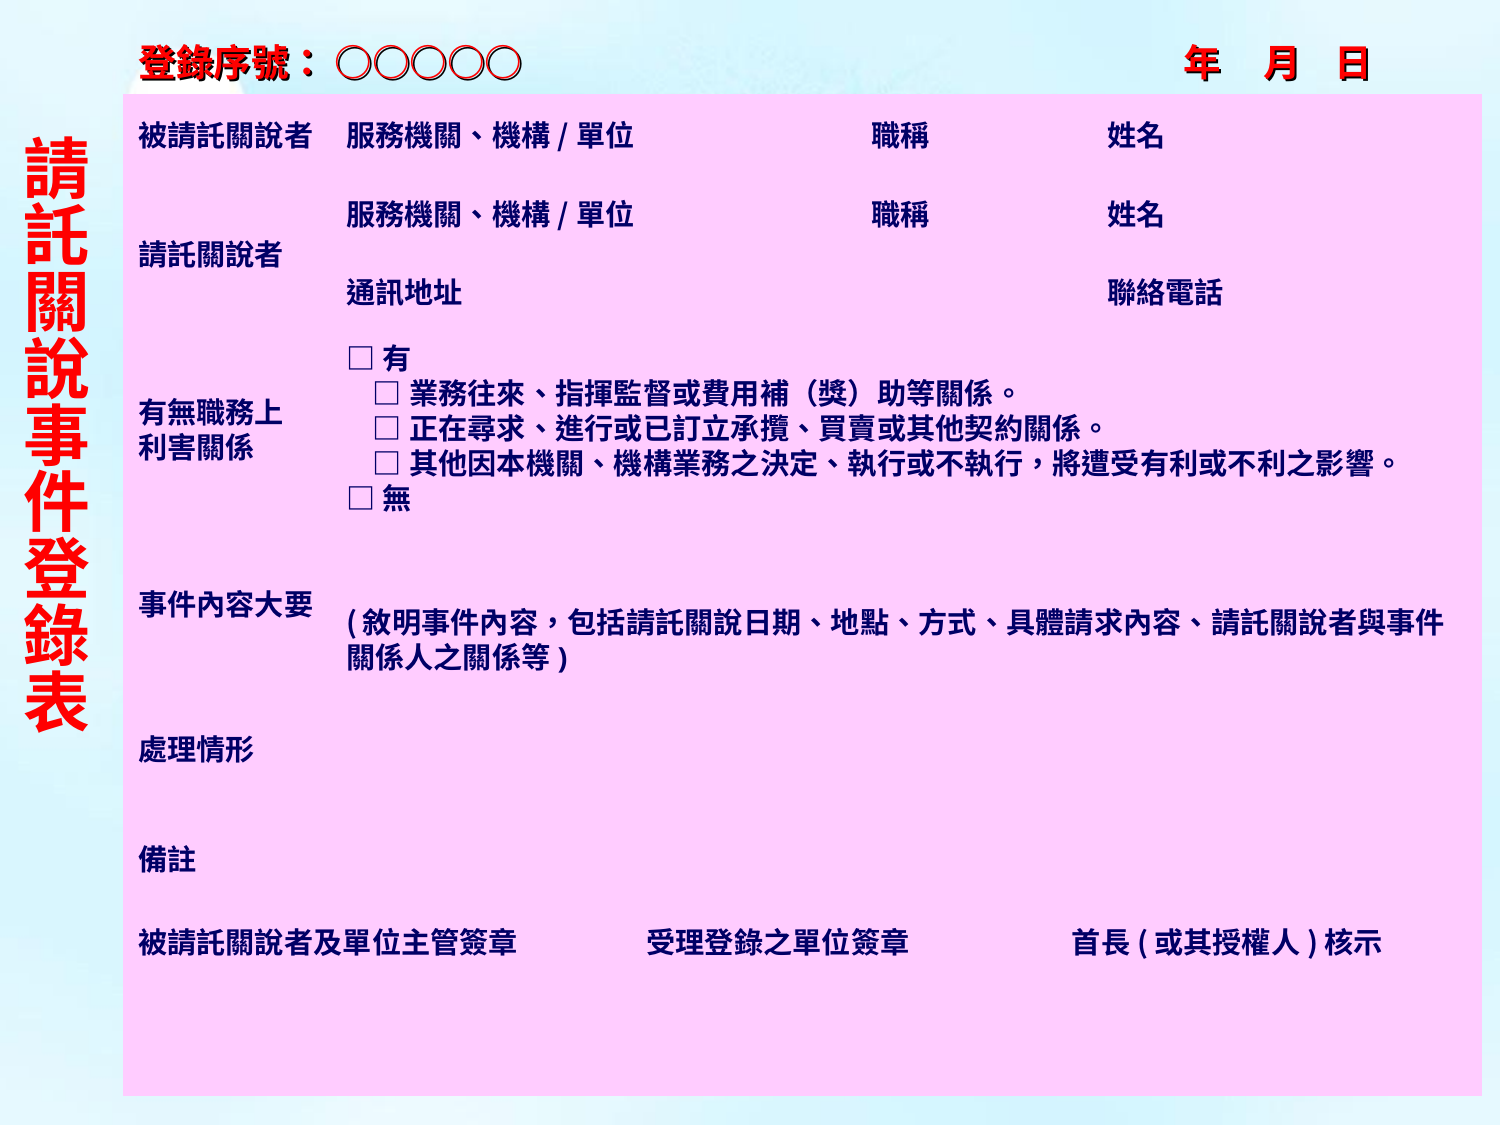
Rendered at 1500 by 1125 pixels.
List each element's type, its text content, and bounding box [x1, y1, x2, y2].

table_cell 請託關說者 [123, 175, 331, 333]
text_box 登錄序號： ○○○○○ 年 月 日 [123, 30, 1500, 137]
picture [0, 0, 1500, 1125]
table_cell [1258, 252, 1482, 333]
table_header 姓名 [1149, 139, 1159, 144]
table_cell 處理情形 [123, 682, 331, 815]
table_cell (敘明事件內容，包括請託關說日期、地點、方式、具體請求內容、請託關說者與事件關係人之關係等) [331, 526, 1482, 682]
text_box 請託關說事件登錄表 [0, 119, 103, 1006]
table_cell [123, 980, 632, 1096]
table_cell [331, 682, 1482, 815]
table_cell [331, 815, 1482, 903]
table_cell 有無職務上 利害關係 [123, 333, 331, 526]
table_header 服務機關、機構/單位 [331, 137, 667, 175]
table_cell □有 □業務往來、指揮監督或費用補（獎）助等關係。 □正在尋求、進行或已訂立承攬、買賣或其他契約關係。 □其他因本機關、機構業務之決定、執行或不執行，將遭受有利或不利之影響。 □無 [331, 333, 1482, 526]
table_cell 被請託關說者及單位主管簽章 [123, 903, 632, 980]
table_cell [667, 252, 1092, 333]
table_cell 服務機關、機構/單位 [331, 175, 667, 252]
table_cell [1057, 980, 1482, 1096]
table_header [667, 137, 856, 175]
table_cell 首長(或其授權人)核示 [1057, 903, 1482, 980]
table_cell 備註 [123, 815, 331, 903]
table_header [1258, 137, 1482, 175]
table_cell 受理登錄之單位簽章 [632, 903, 1057, 980]
table_cell [951, 175, 1092, 252]
table_header 職稱 [856, 137, 951, 175]
table_cell [667, 175, 856, 252]
table_header [951, 137, 1092, 175]
table_cell 聯絡電話 [1092, 252, 1258, 333]
table_cell [632, 980, 1057, 1096]
table_cell 事件內容大要 [123, 526, 331, 682]
table_header 被請託關說者 [123, 137, 331, 175]
table_header 姓名 [1092, 137, 1258, 175]
table_cell 職稱 [856, 175, 951, 252]
table_cell 姓名 [1092, 175, 1258, 252]
table_cell [1258, 175, 1482, 252]
table_cell 通訊地址 [331, 252, 667, 333]
